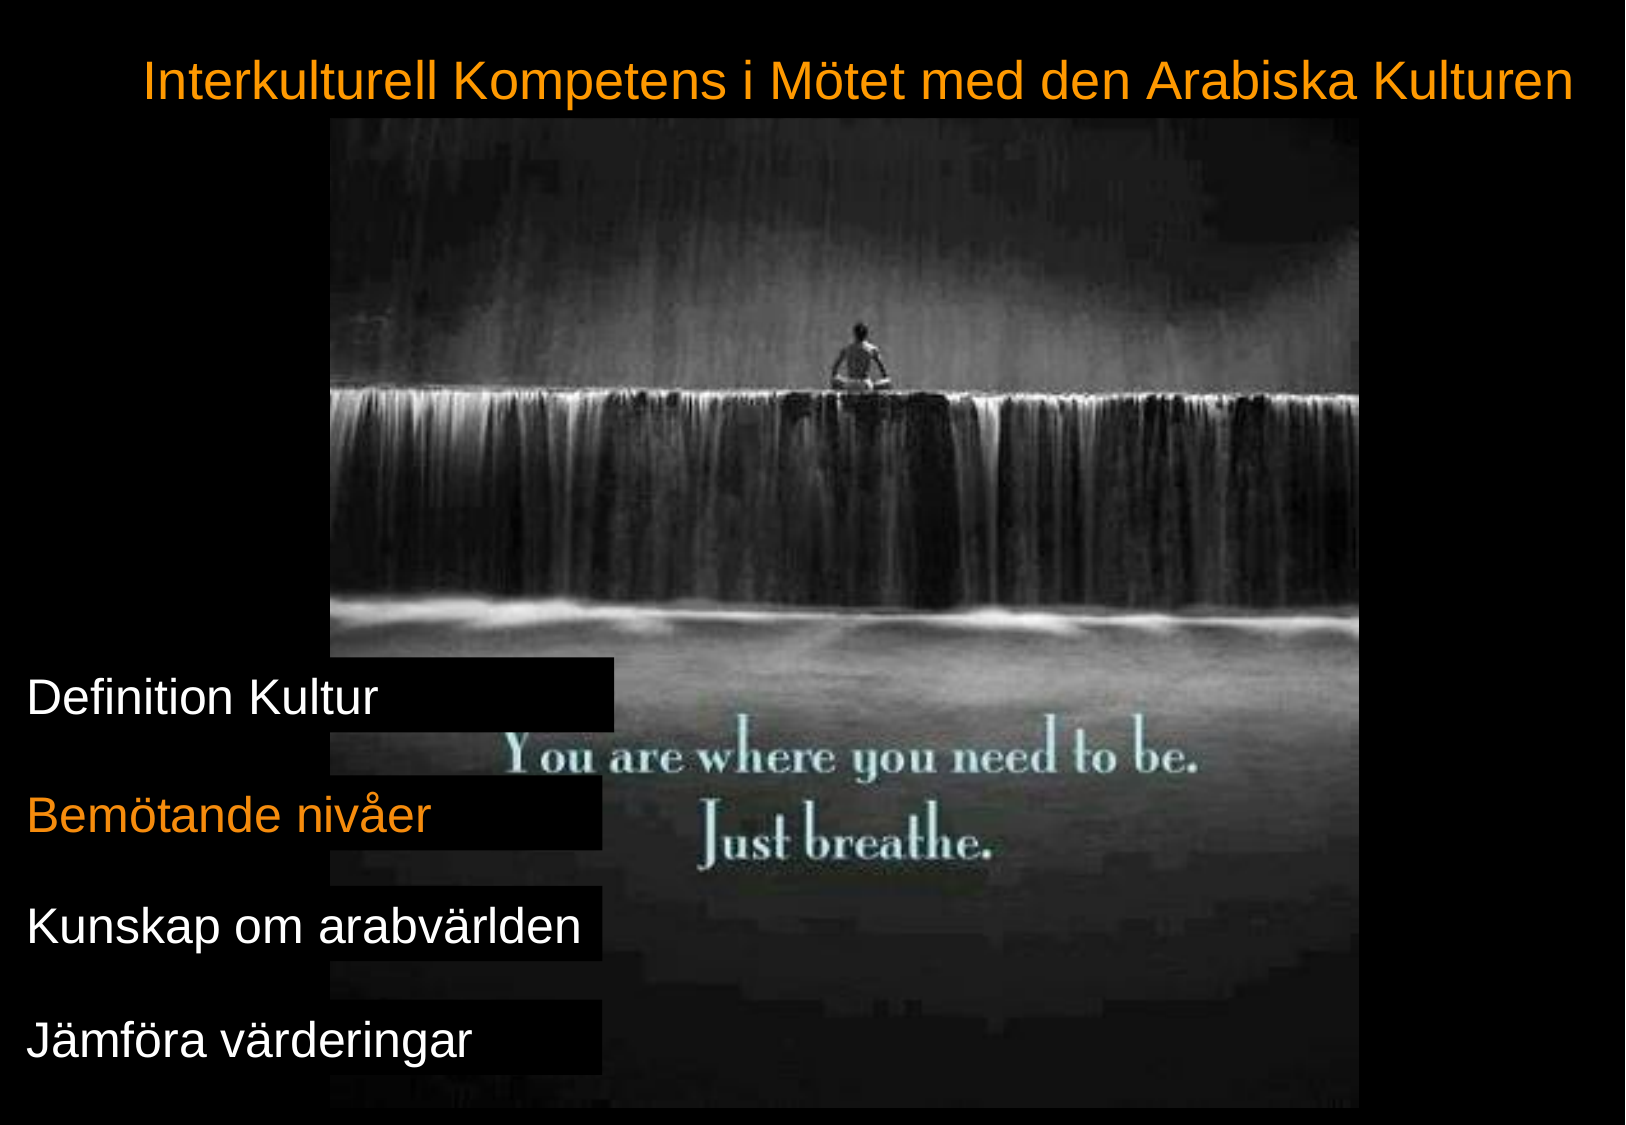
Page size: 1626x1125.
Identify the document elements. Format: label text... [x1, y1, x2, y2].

text_box Definition Kultur [11, 657, 615, 733]
text_box Bemötande nivåer [11, 775, 603, 851]
text_box Kunskap om arabvärlden [11, 885, 603, 962]
text_box Interkulturell Kompetens i Mötet med den Arabiska Kulturen [128, 37, 1607, 119]
picture [330, 119, 1359, 1108]
text_box Jämföra värderingar [11, 999, 603, 1075]
